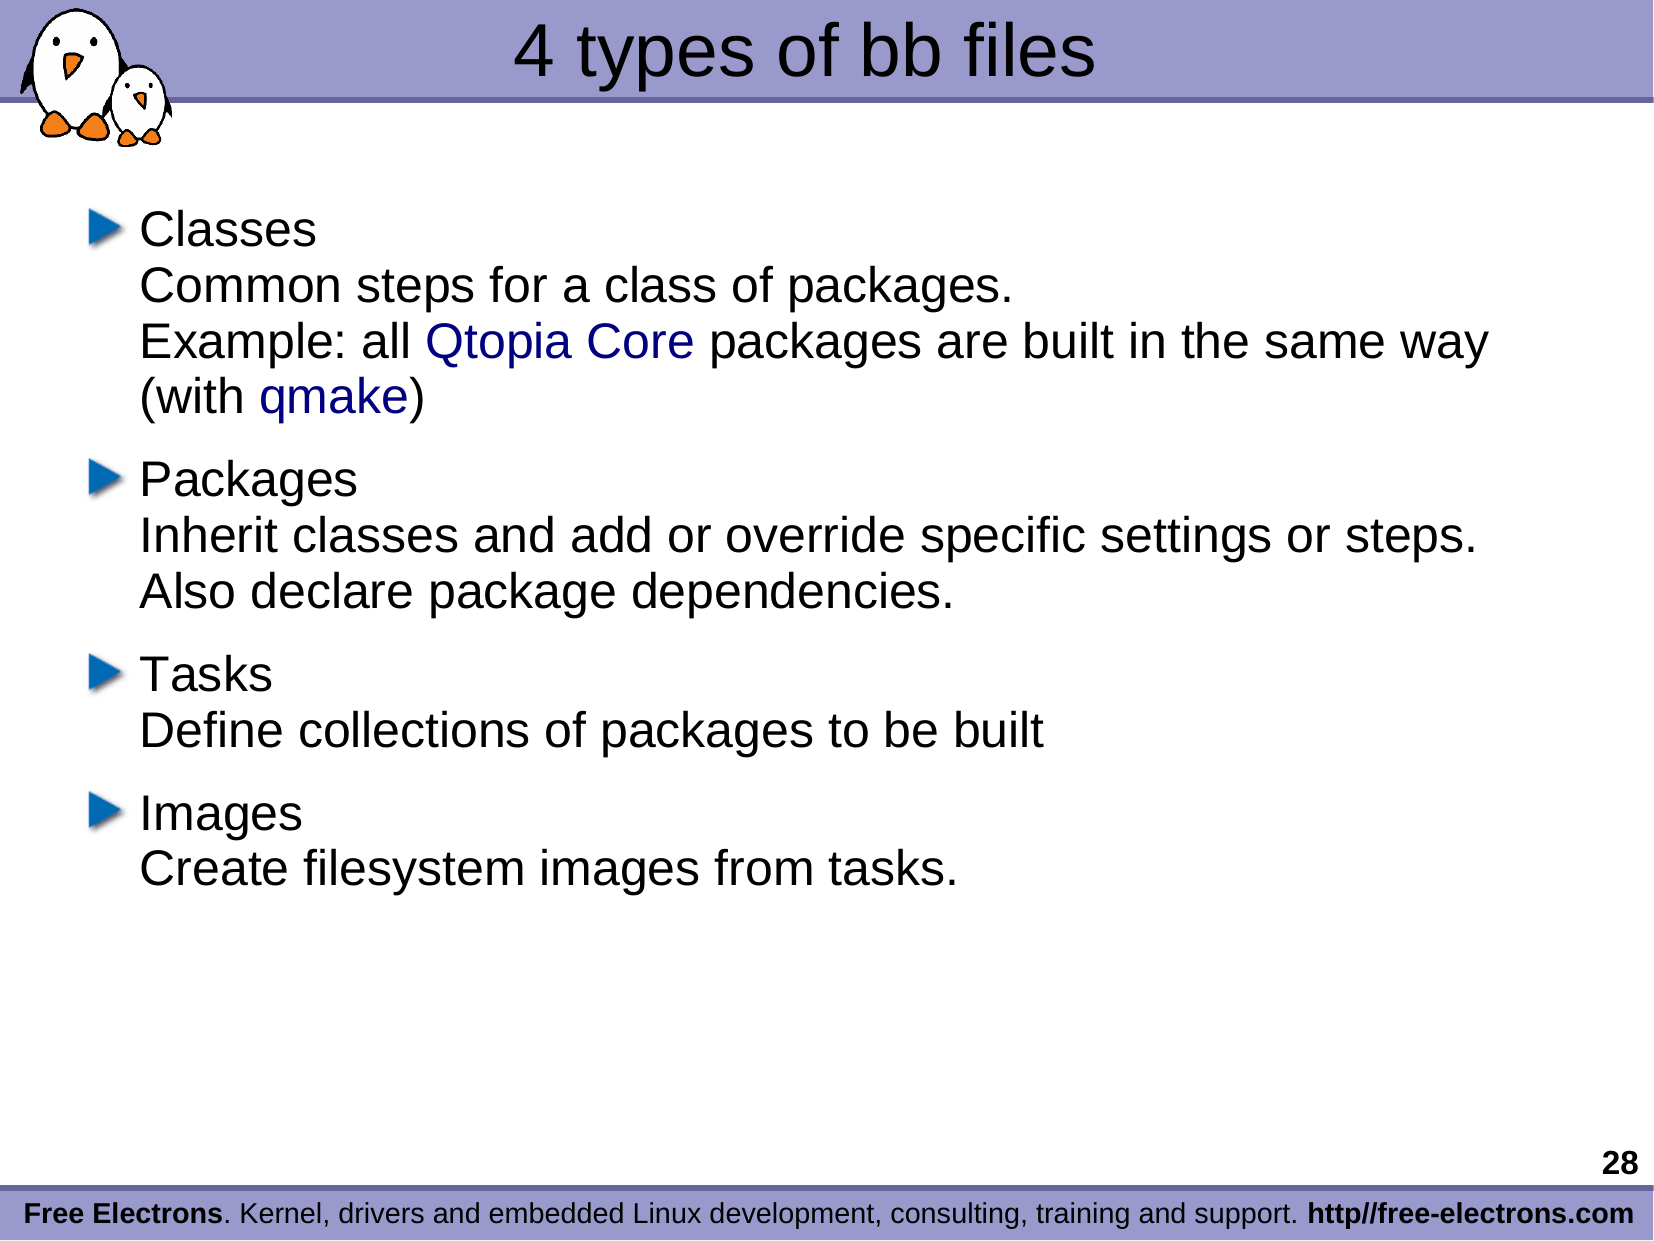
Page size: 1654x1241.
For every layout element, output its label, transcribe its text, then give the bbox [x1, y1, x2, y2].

picture [20, 8, 172, 147]
list Classes Common steps for a class of packages. Example: all Qtopia Core packages are built in the same way (with qmake) Packages Inherit classes and add or override specific settings or steps. Also declare package dependencies. Tasks Define collections of packages to be built Images Create filesystem images from tasks. [68, 201, 1592, 1118]
title 4 types of bb files [60, 0, 1551, 101]
